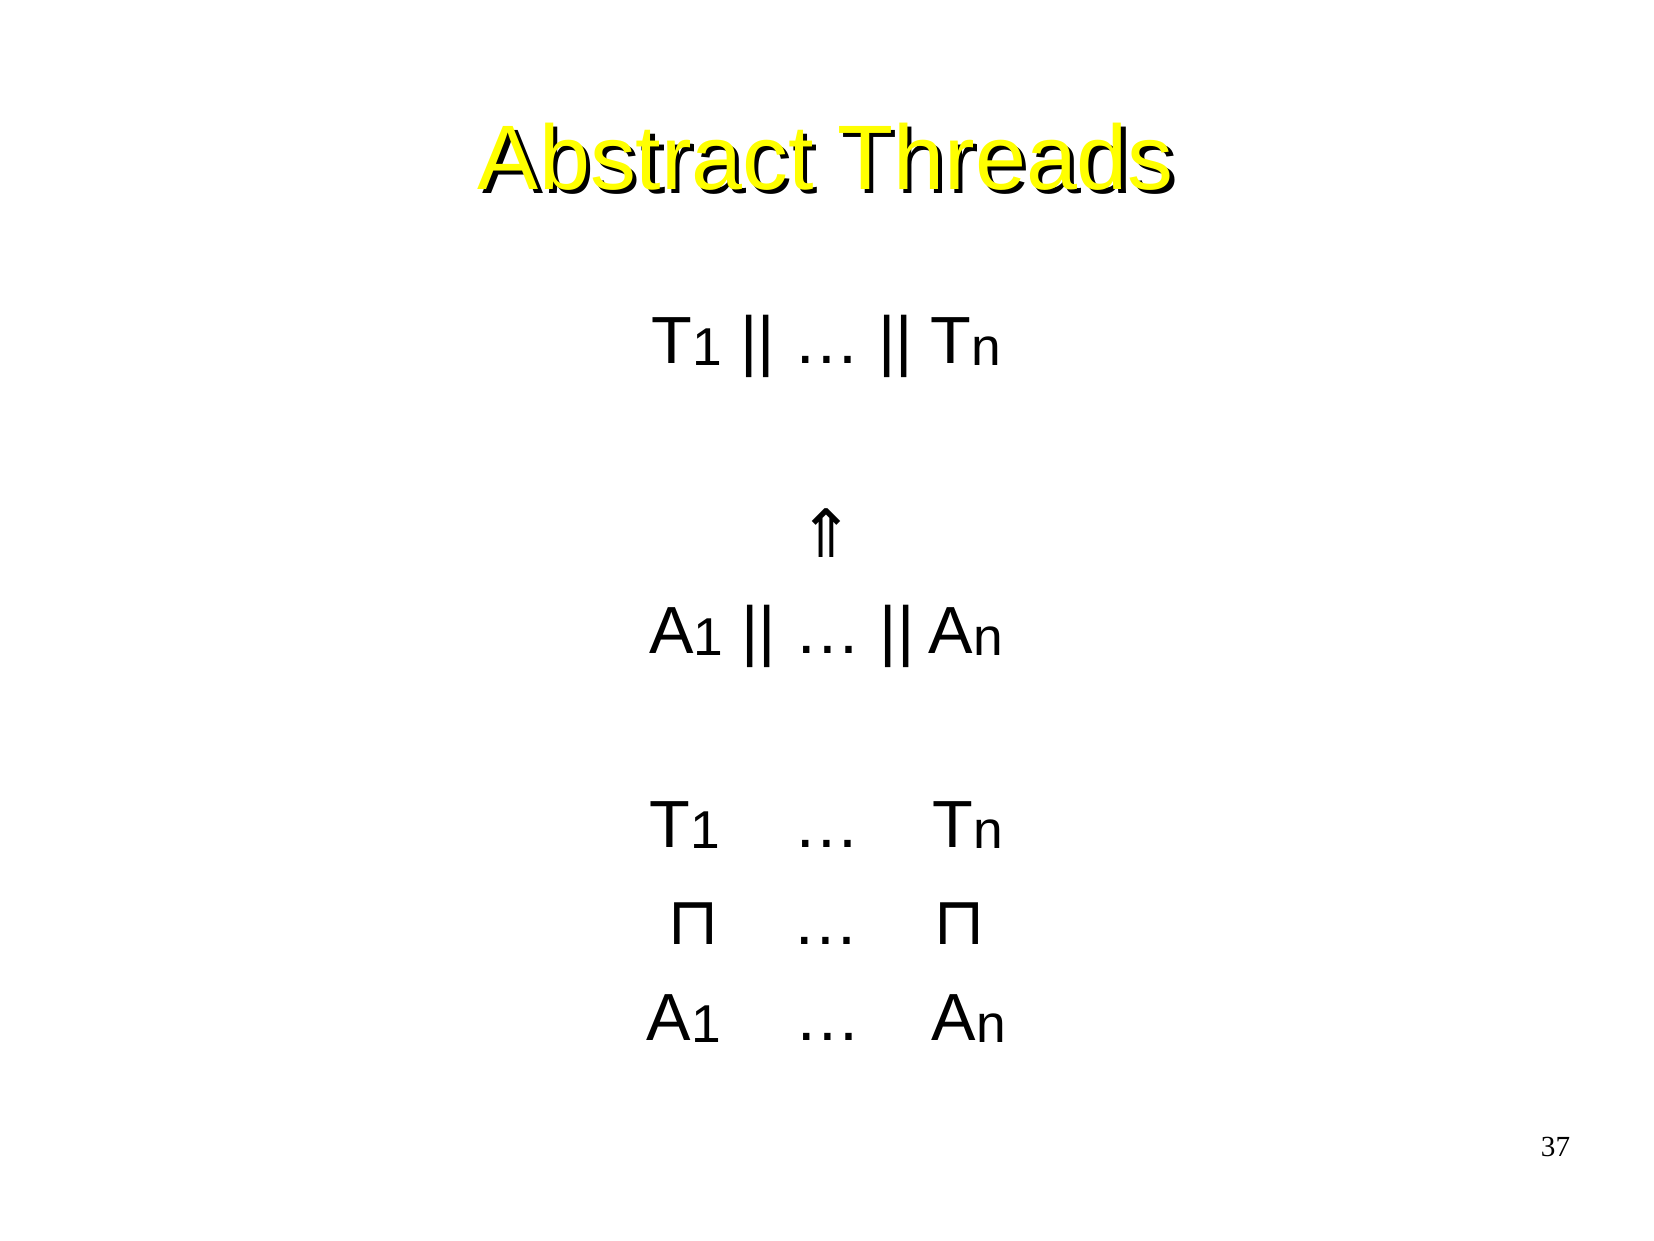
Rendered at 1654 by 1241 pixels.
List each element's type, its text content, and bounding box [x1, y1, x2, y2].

title Abstract Threads [82, 49, 1571, 257]
list T1 || … || Tn ⇑ A1 || … || An T1 … Tn ⊓ … ⊓ A1 … An [82, 289, 1571, 1241]
